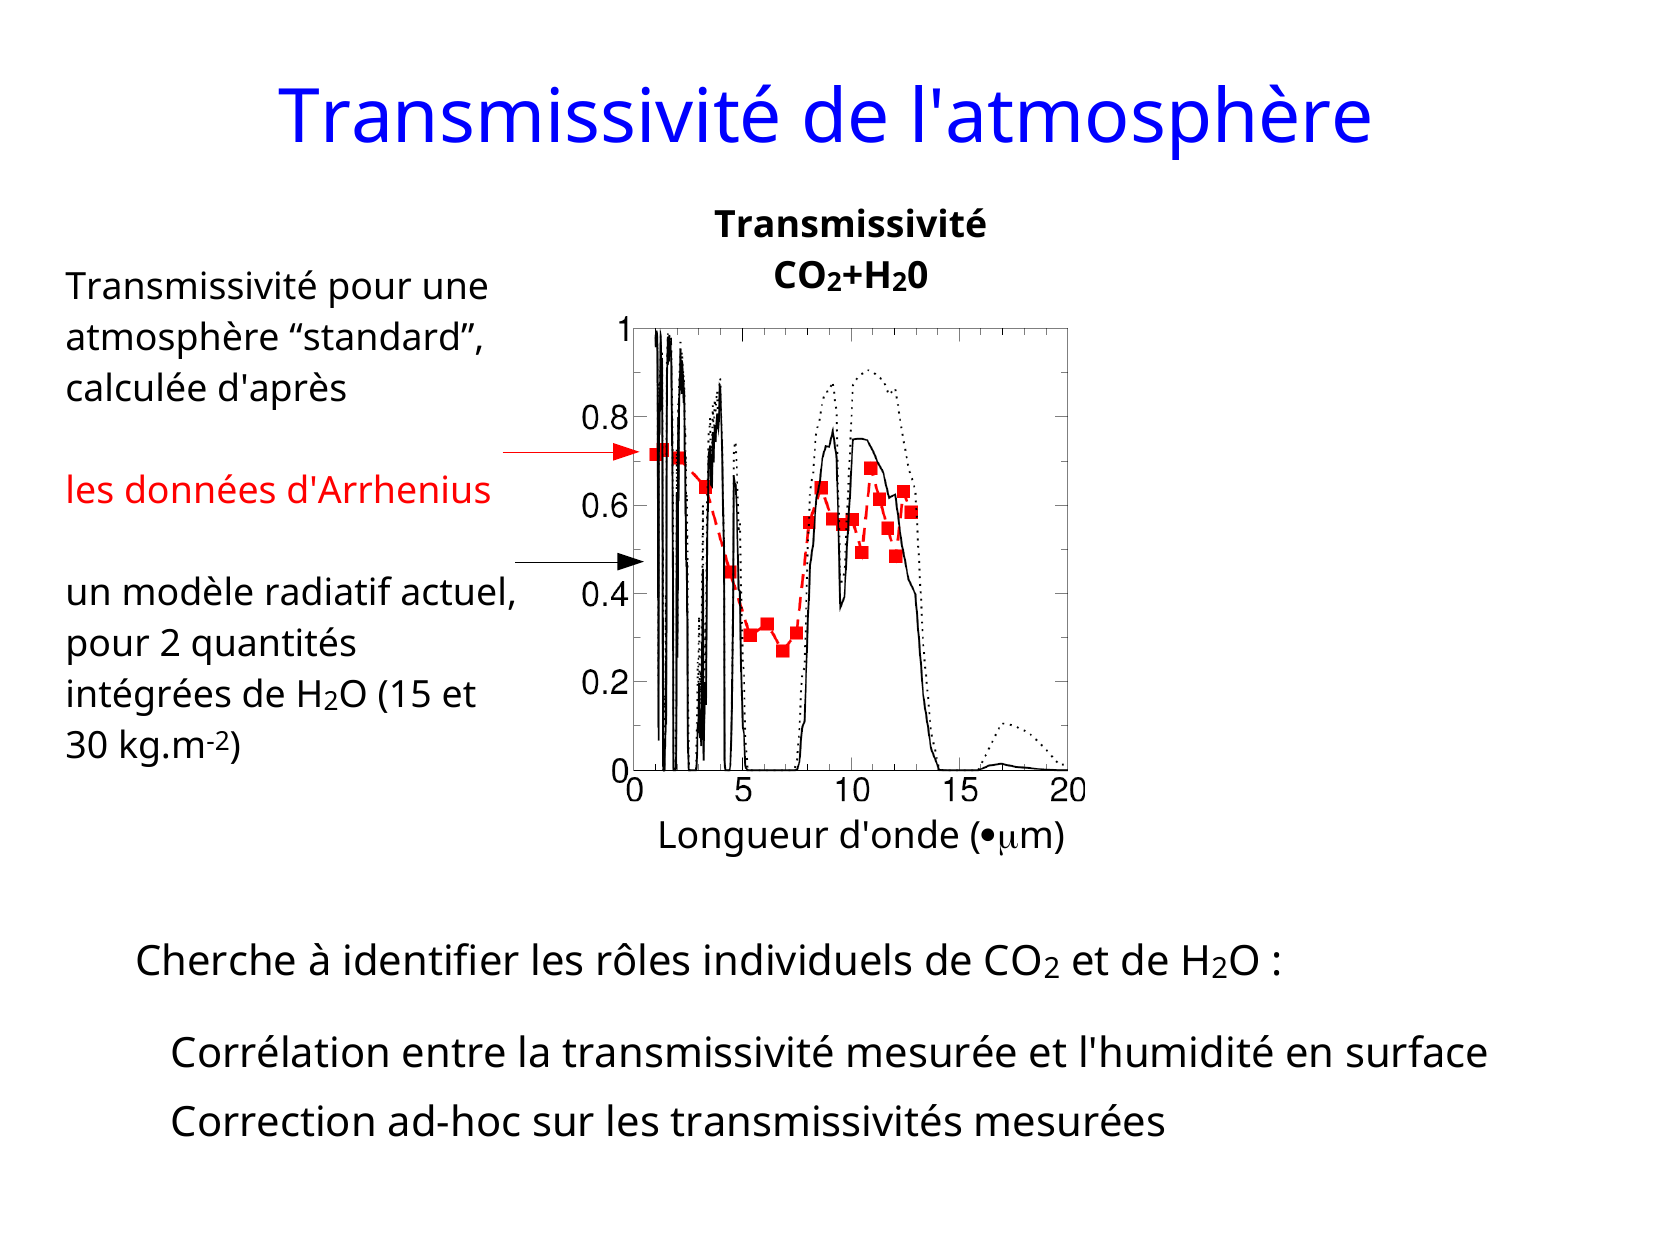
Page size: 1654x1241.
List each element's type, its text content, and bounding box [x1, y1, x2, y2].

title Transmissivité de l'atmosphère [82, 21, 1571, 206]
text_box Longueur d'onde (m) [562, 801, 1160, 866]
text_box Transmissivité pour une atmosphère “standard”, calculée d'après les données d'Arrhenius un modèle radiatif actuel, pour 2 quantités intégrées de H2O (15 et 30 kg.m-2) [50, 252, 537, 664]
picture [582, 314, 1085, 801]
text_box Cherche à identifier les rôles individuels de CO2 et de H2O : Corrélation entre la transmissivité mesurée et l'humidité en surface Correction ad-hoc sur les transmissivités mesurées [120, 912, 1599, 1214]
text_box Transmissivité CO2+H20 [605, 190, 1096, 302]
